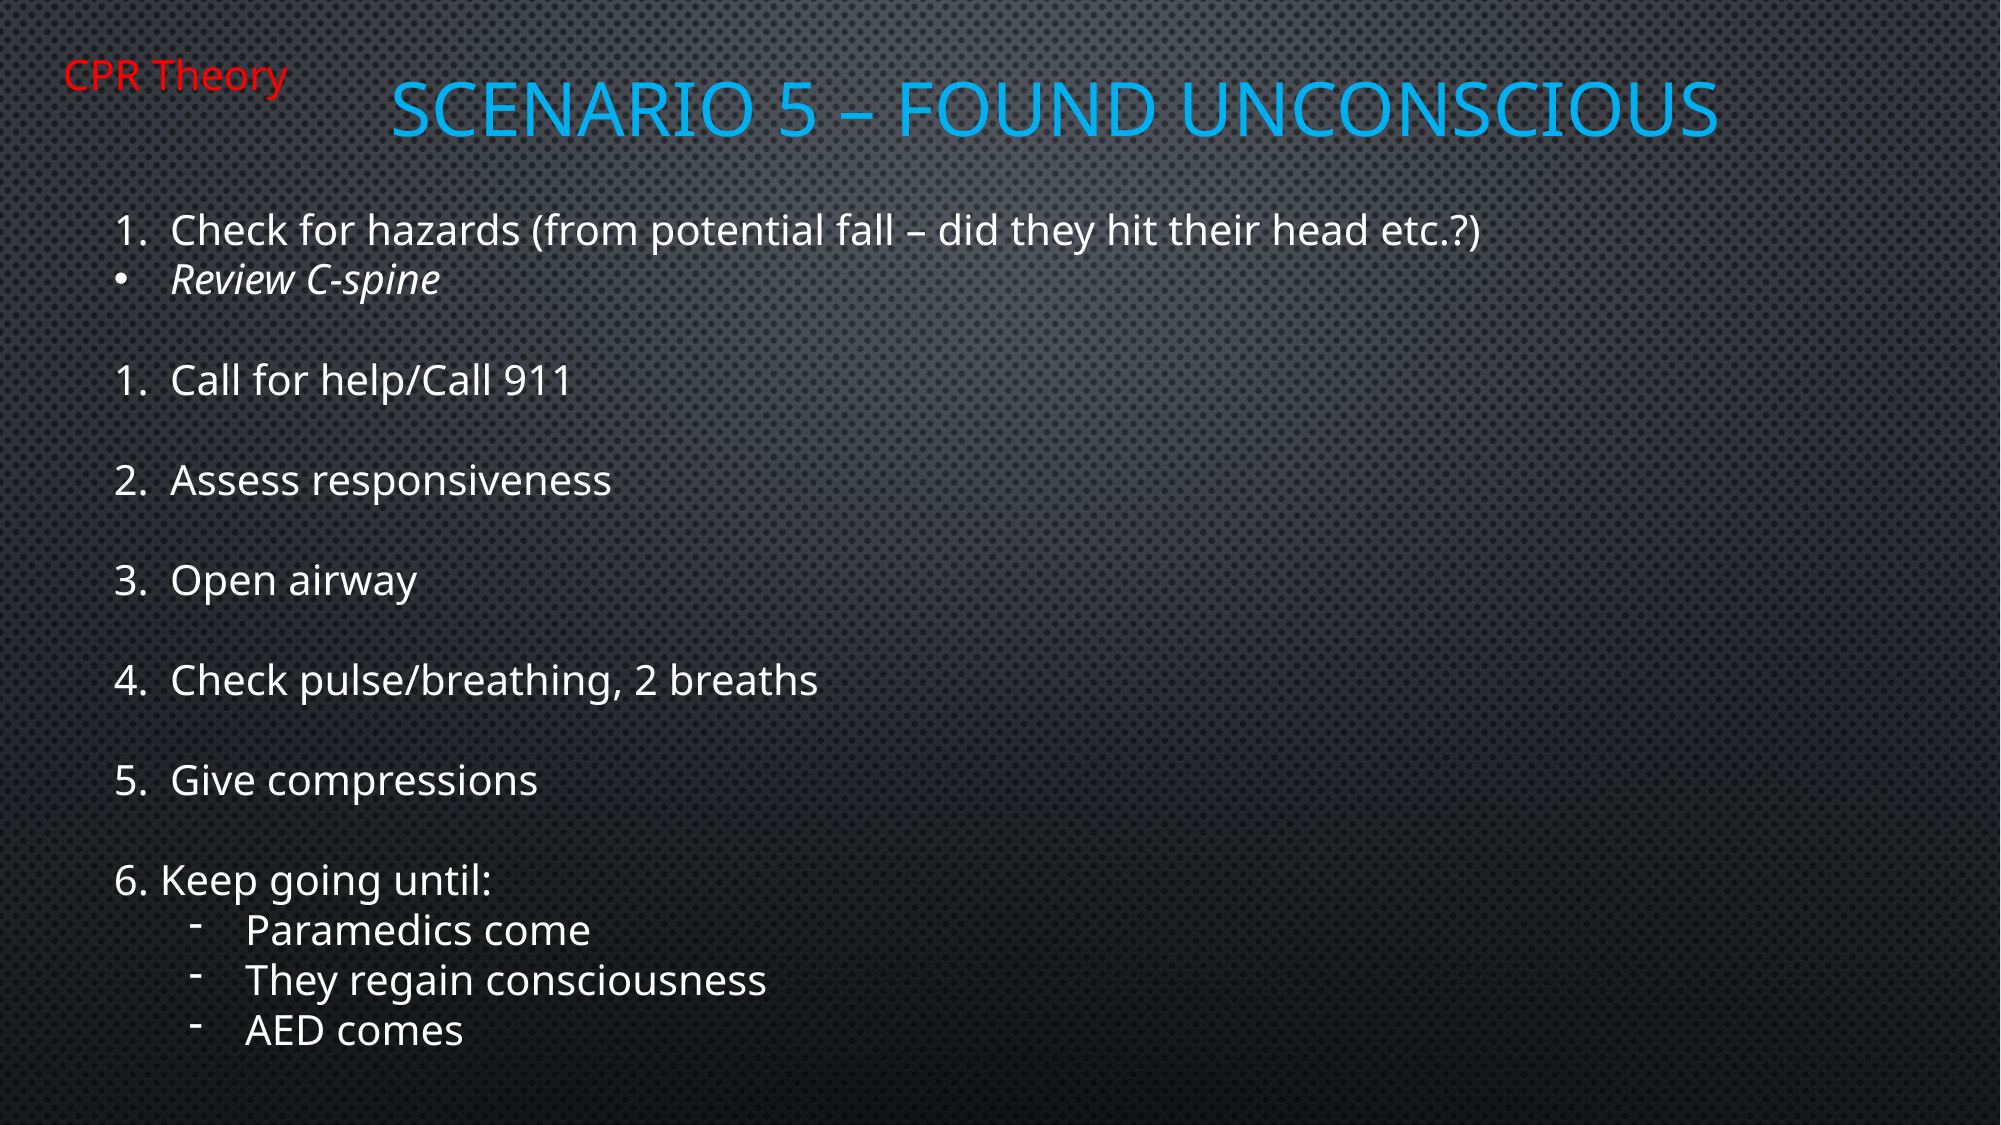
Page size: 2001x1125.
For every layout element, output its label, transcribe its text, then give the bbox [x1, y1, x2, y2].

text_box SCENARIO 5 – FOUND UNCONSCIOUS [362, 54, 1750, 160]
text_box CPR Theory [48, 41, 323, 107]
text_box Check for hazards (from potential fall – did they hit their head etc.?) Review C-spine Call for help/Call 911 Assess responsiveness Open airway Check pulse/breathing, 2 breaths Give compressions 6. Keep going until: Paramedics come They regain consciousness AED comes [99, 195, 1766, 1117]
picture [0, 0, 2001, 1125]
